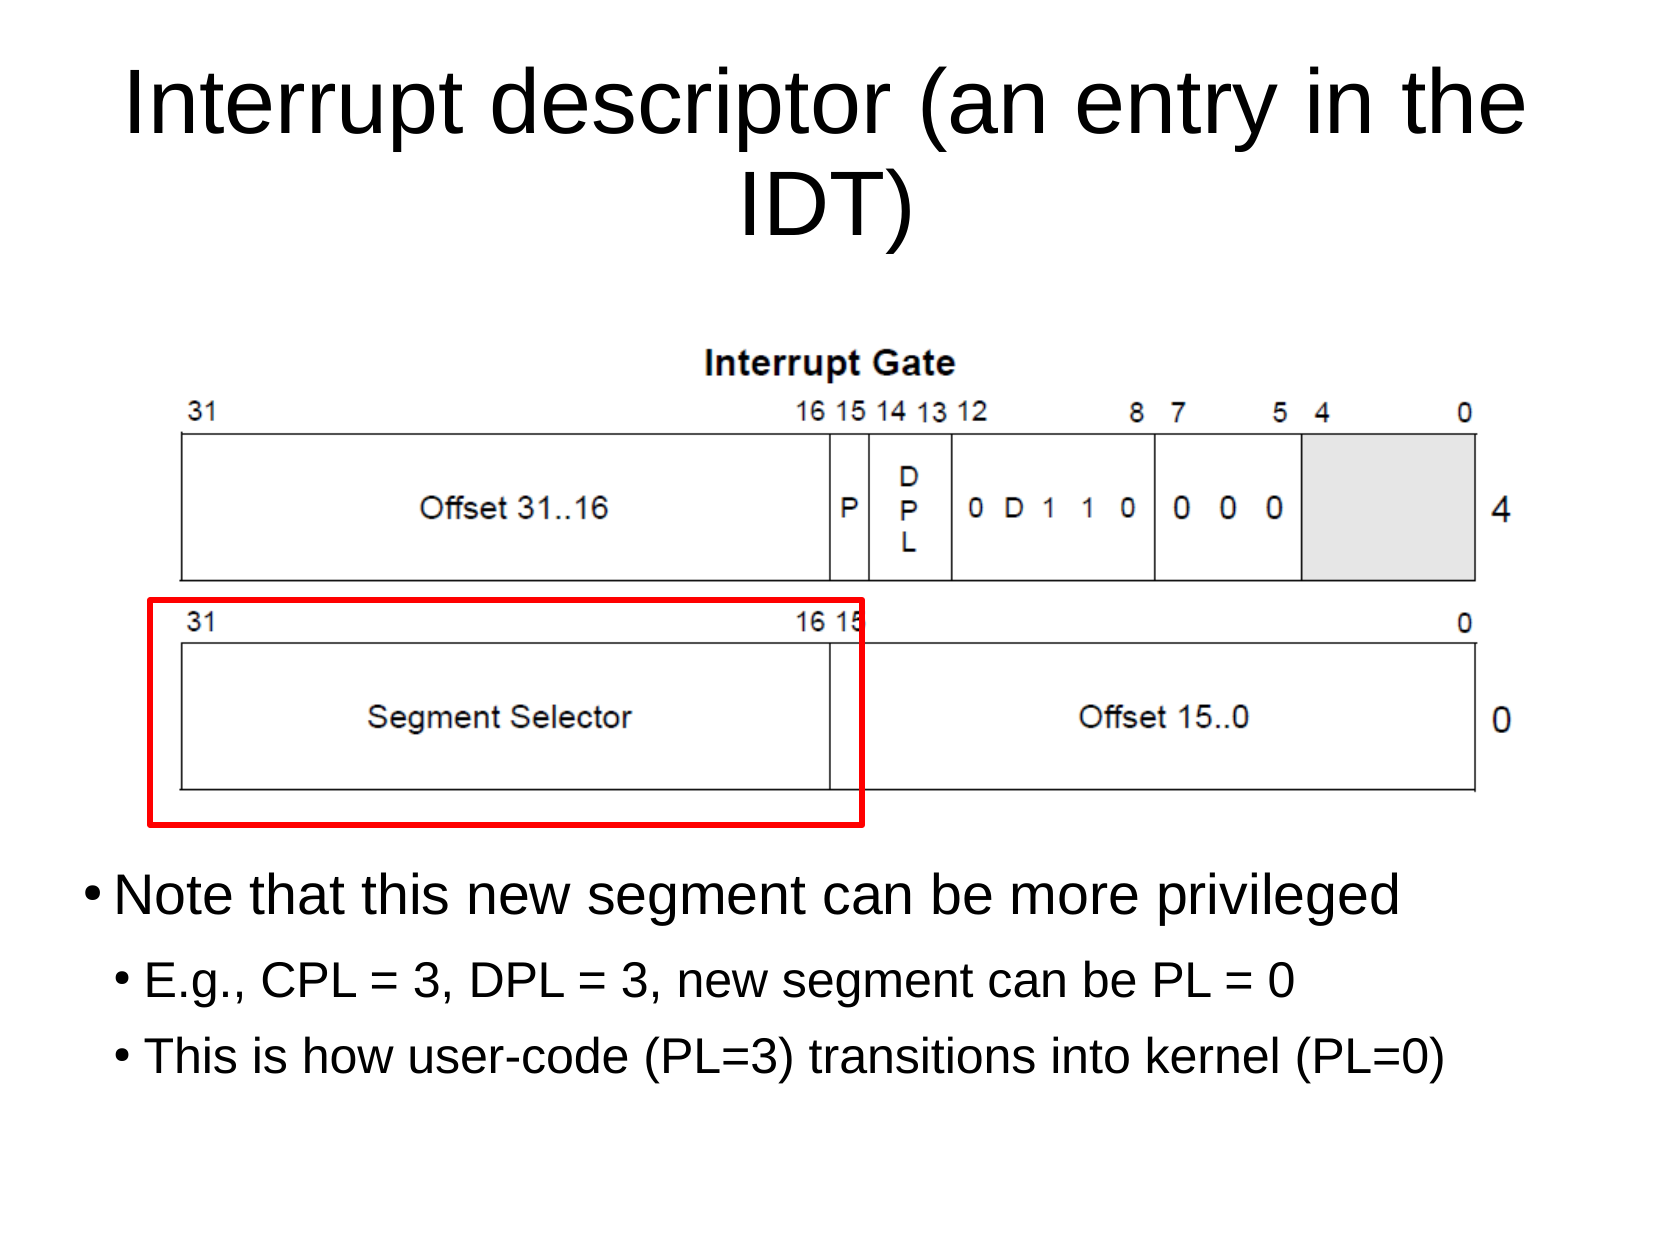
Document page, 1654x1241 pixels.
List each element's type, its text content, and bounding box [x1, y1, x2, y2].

list Note that this new segment can be more privileged E.g., CPL = 3, DPL = 3, new segment can be PL = 0 This is how user-code (PL=3) transitions into kernel (PL=0) [82, 862, 1571, 1163]
title Interrupt descriptor (an entry in the IDT) [82, 49, 1571, 257]
picture [153, 603, 859, 822]
picture [150, 329, 1537, 826]
